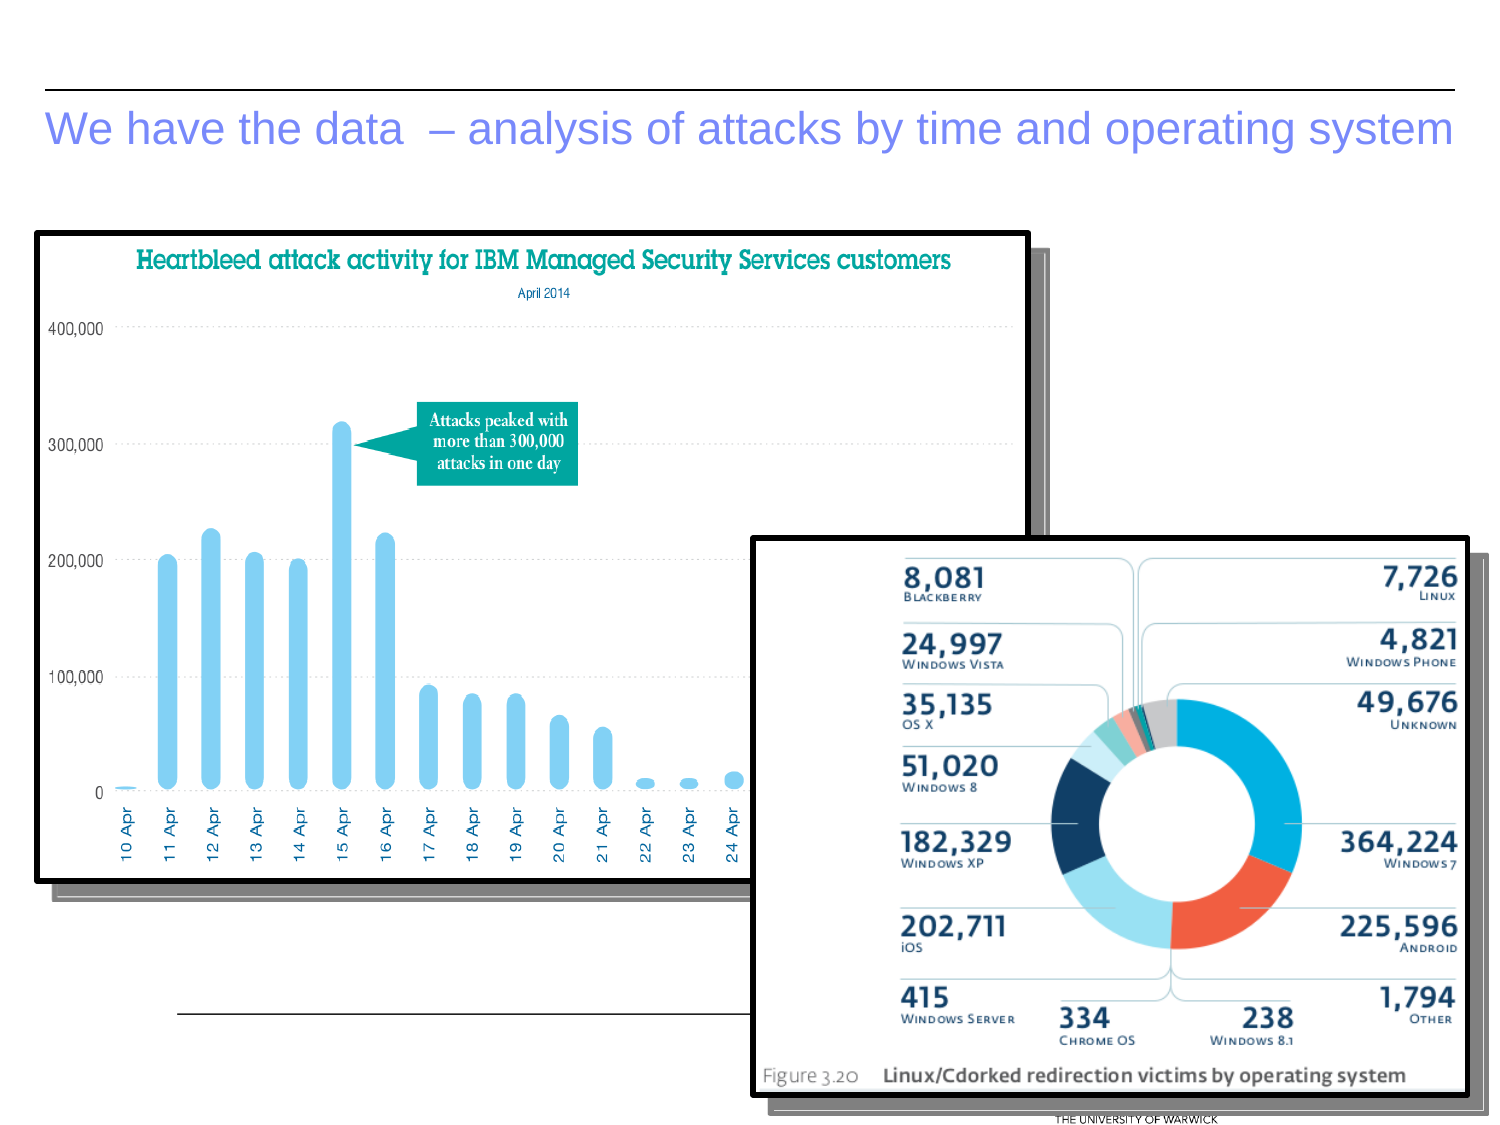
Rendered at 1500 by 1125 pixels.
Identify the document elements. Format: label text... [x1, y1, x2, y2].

picture [755, 541, 1465, 1092]
picture [177, 1010, 1275, 1125]
title We have the data – analysis of attacks by time and operating system [29, 97, 1477, 218]
picture [39, 236, 1026, 878]
